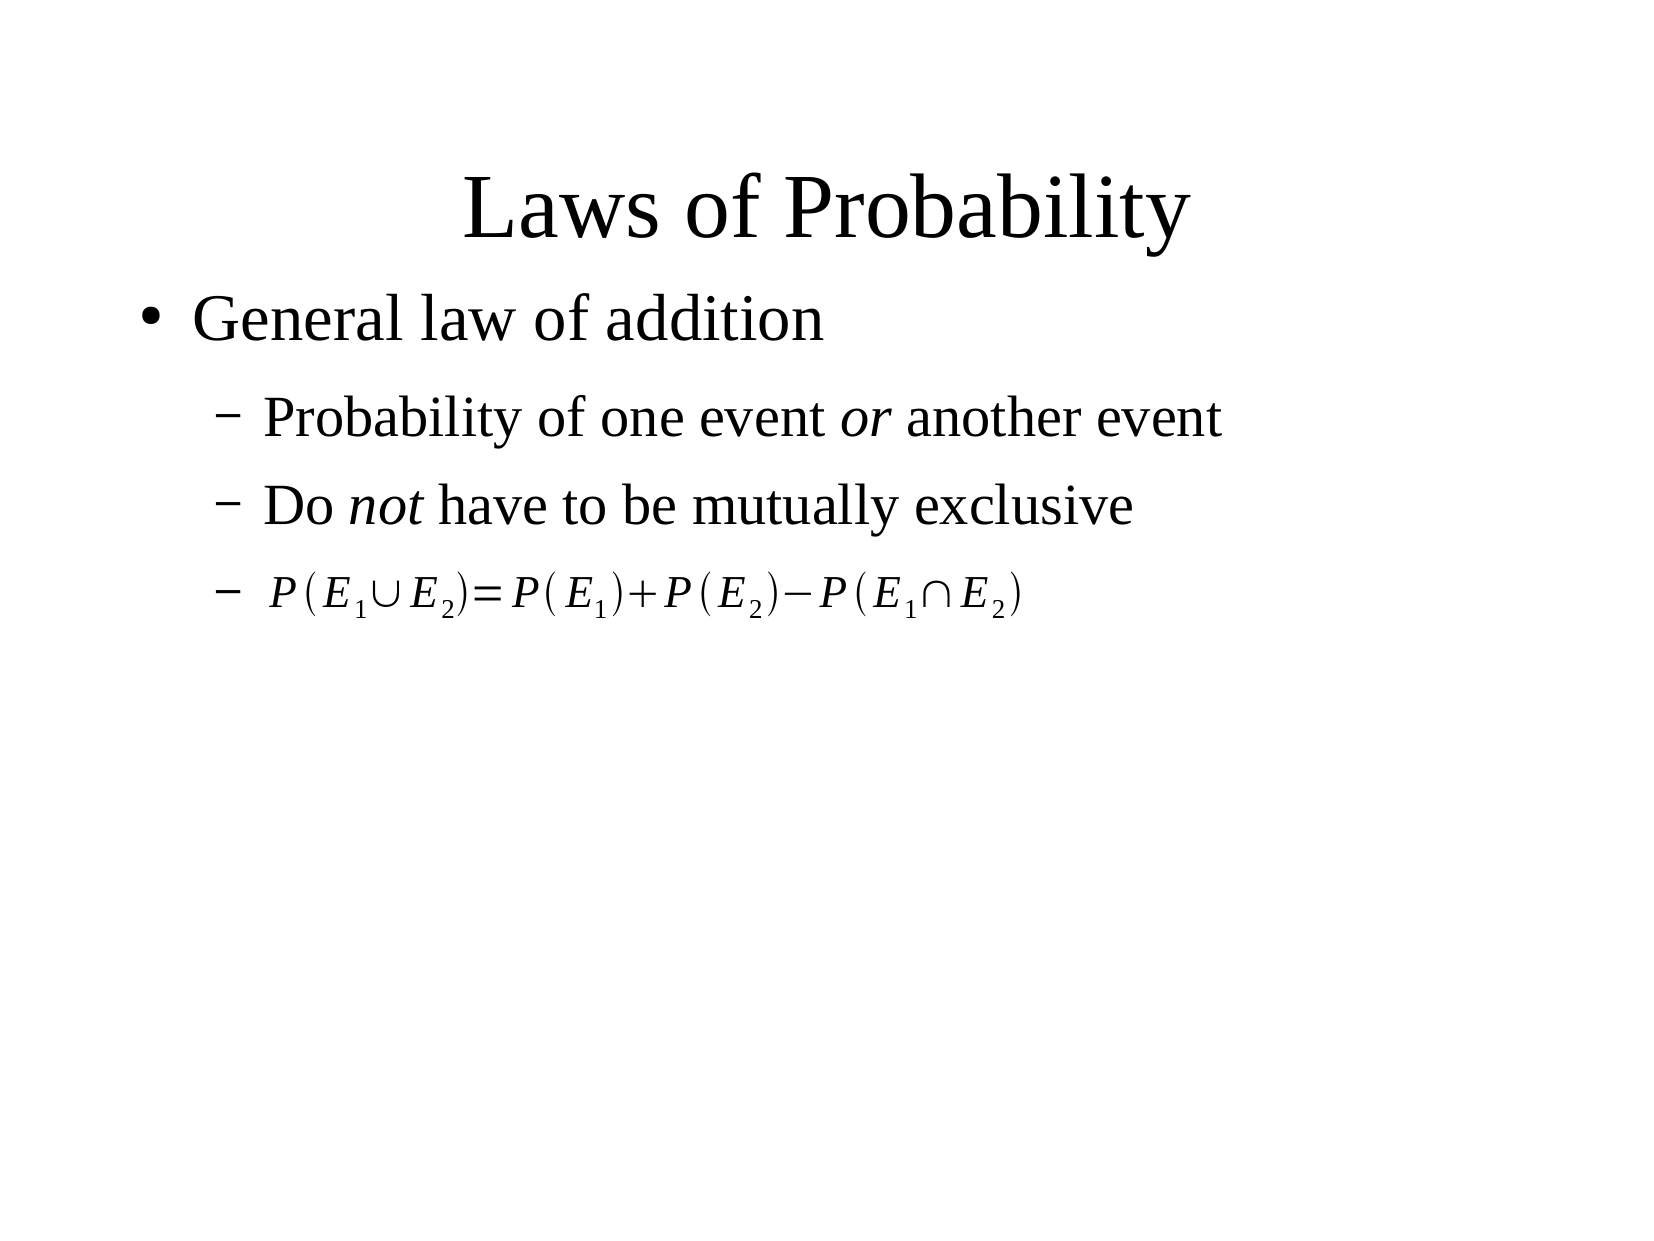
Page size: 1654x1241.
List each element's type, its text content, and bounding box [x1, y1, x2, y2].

chart [255, 567, 1032, 626]
title Laws of Probability [121, 102, 1534, 280]
list General law of addition Probability of one event or another event Do not have to be mutually exclusive [121, 280, 1534, 1063]
